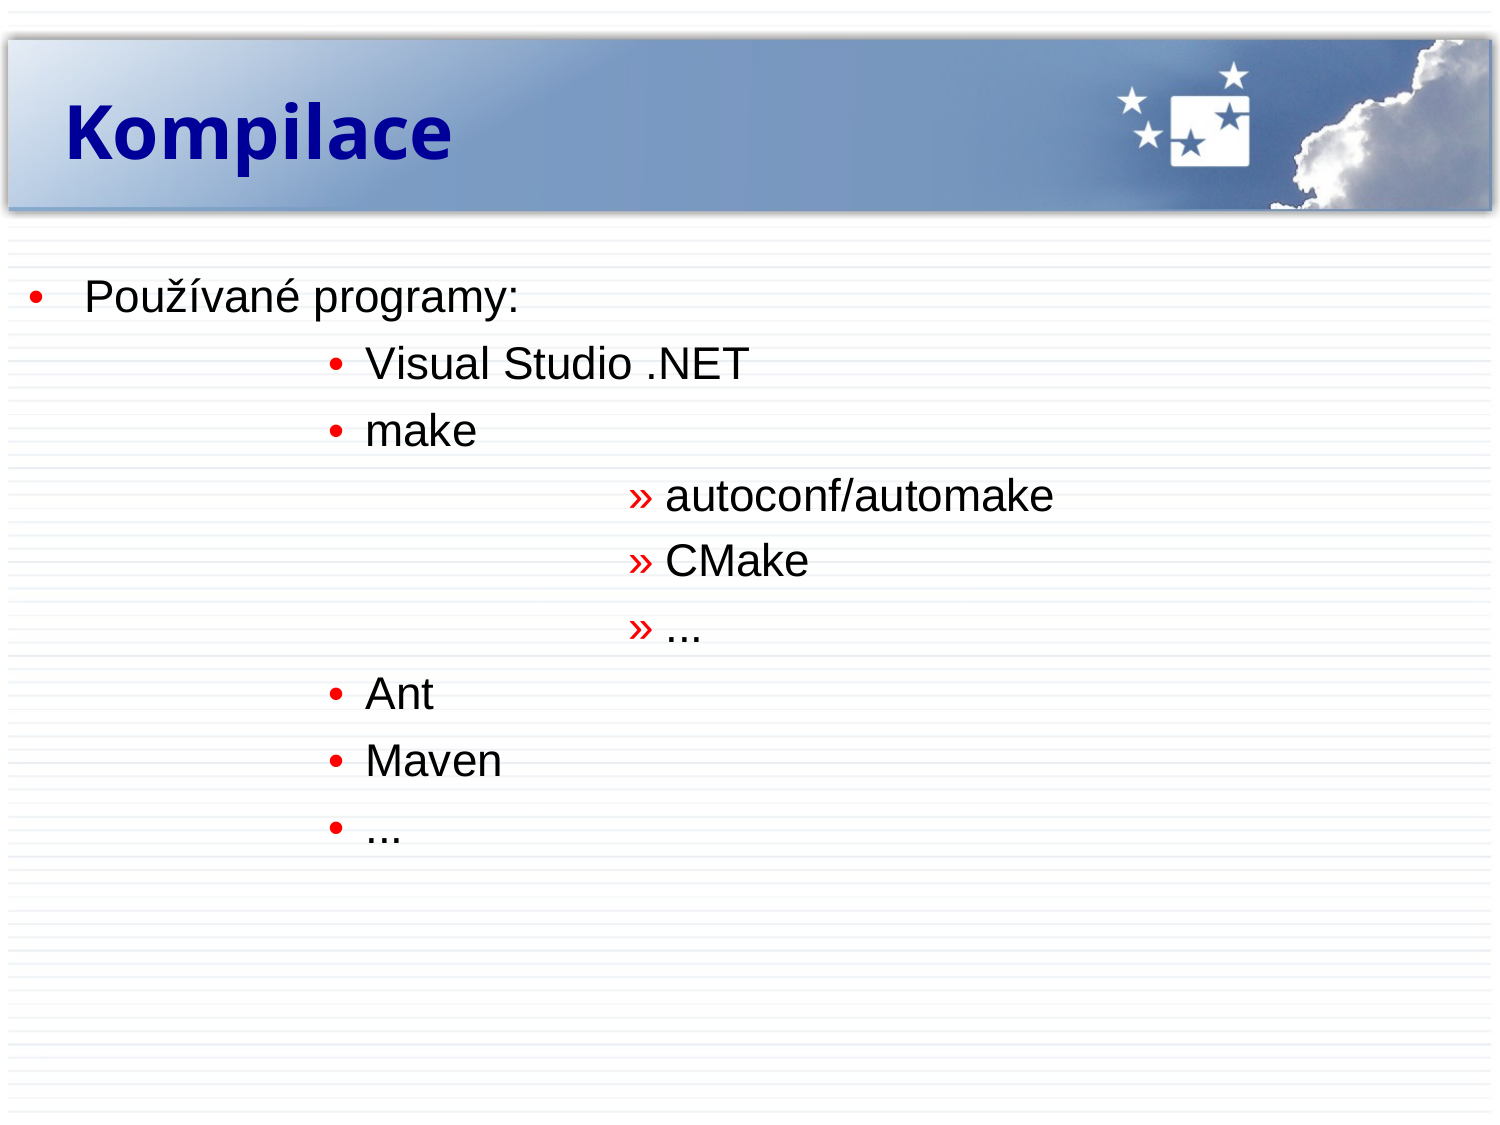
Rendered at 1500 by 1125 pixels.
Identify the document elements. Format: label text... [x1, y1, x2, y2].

list Používané programy: Visual Studio .NET make autoconf/automake CMake ... Ant Maven ... [28, 266, 1480, 1096]
picture [0, 0, 1500, 1125]
title Kompilace [63, 26, 1414, 229]
